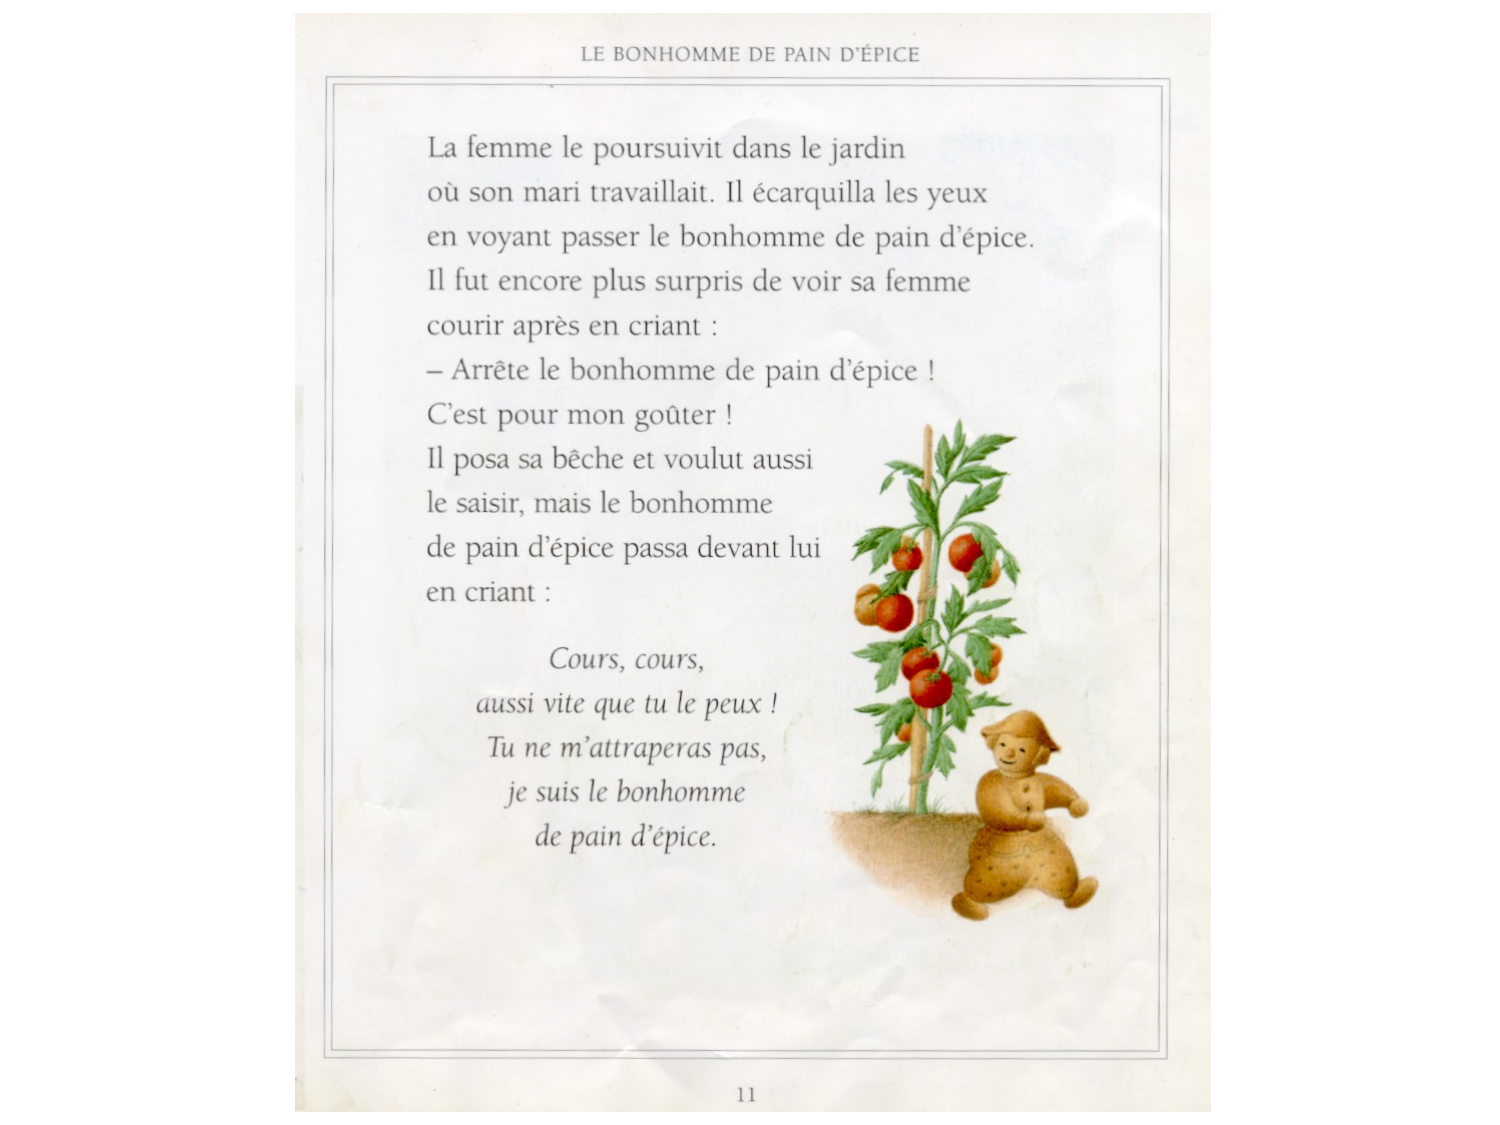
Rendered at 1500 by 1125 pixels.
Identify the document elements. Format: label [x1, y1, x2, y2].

picture [295, 13, 1211, 1112]
